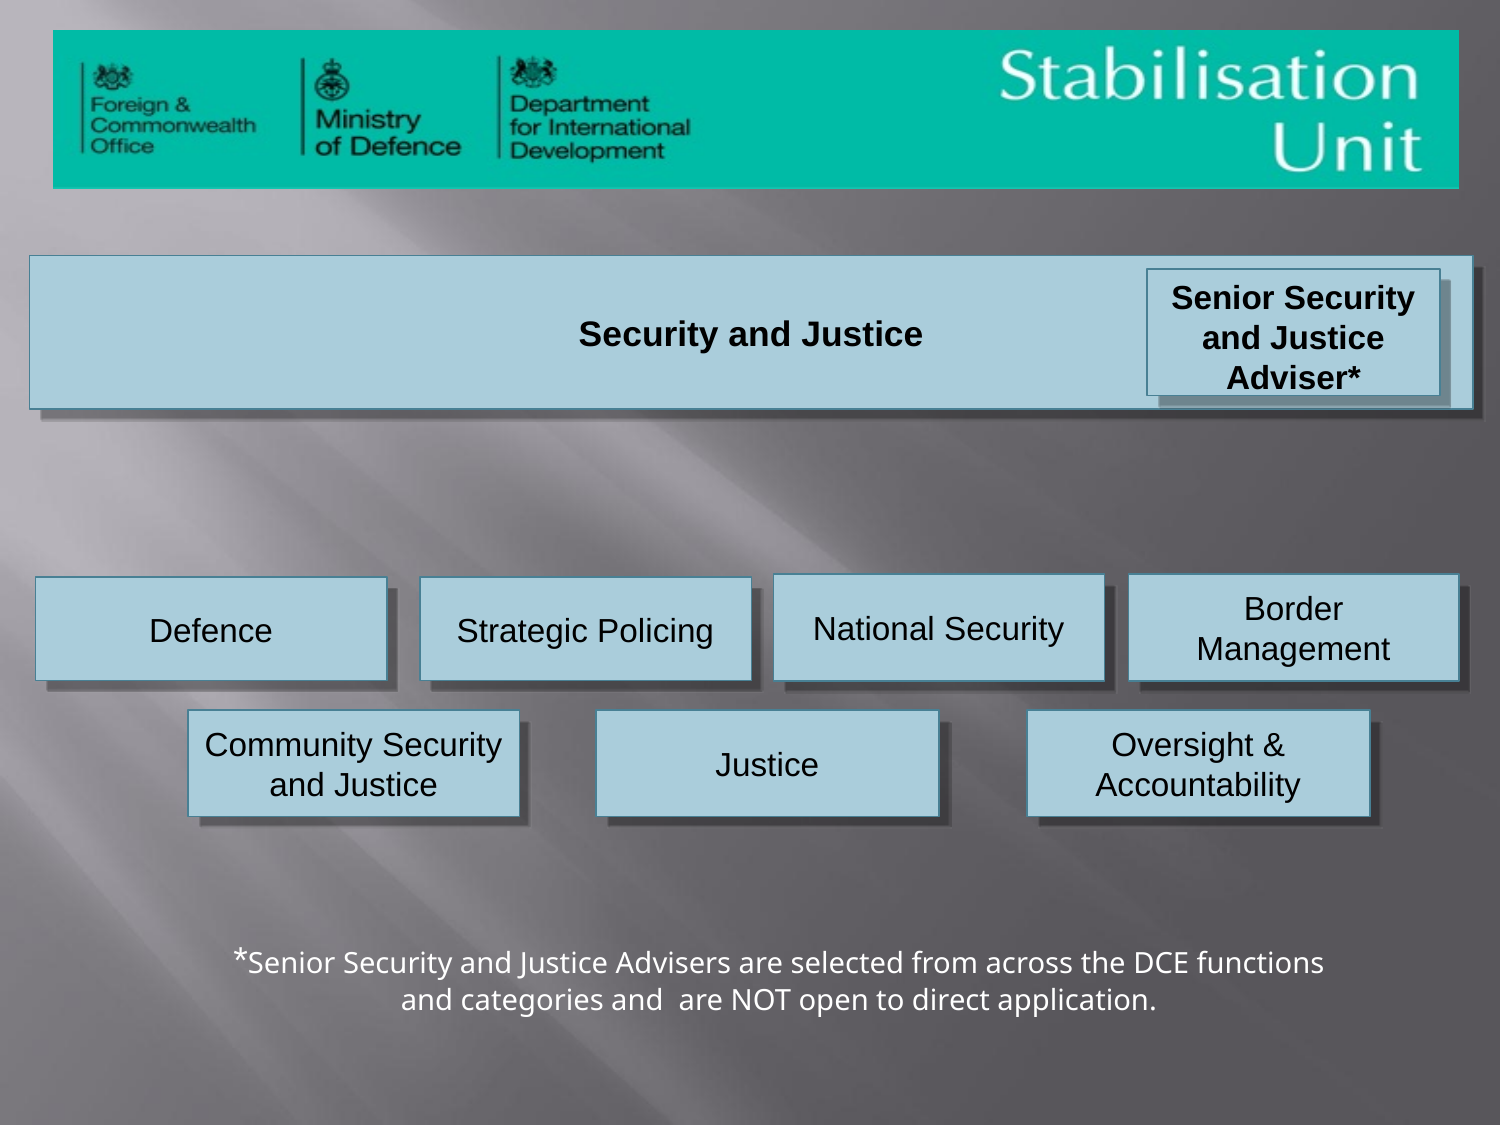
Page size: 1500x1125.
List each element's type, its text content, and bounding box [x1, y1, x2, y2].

text_box Oversight & Accountability [1027, 710, 1370, 816]
text_box Senior Security and Justice Adviser* [1147, 269, 1440, 396]
text_box *Senior Security and Justice Advisers are selected from across the DCE functions and categories and are NOT open to direct application. [188, 928, 1370, 1025]
text_box Defence [36, 577, 387, 681]
text_box Strategic Policing [420, 577, 751, 681]
text_box Security and Justice [29, 255, 1473, 409]
picture [53, 31, 1459, 189]
text_box Community Security and Justice [188, 710, 520, 816]
text_box Justice [596, 710, 939, 816]
text_box National Security [773, 574, 1104, 681]
text_box Border Management [1128, 574, 1459, 681]
